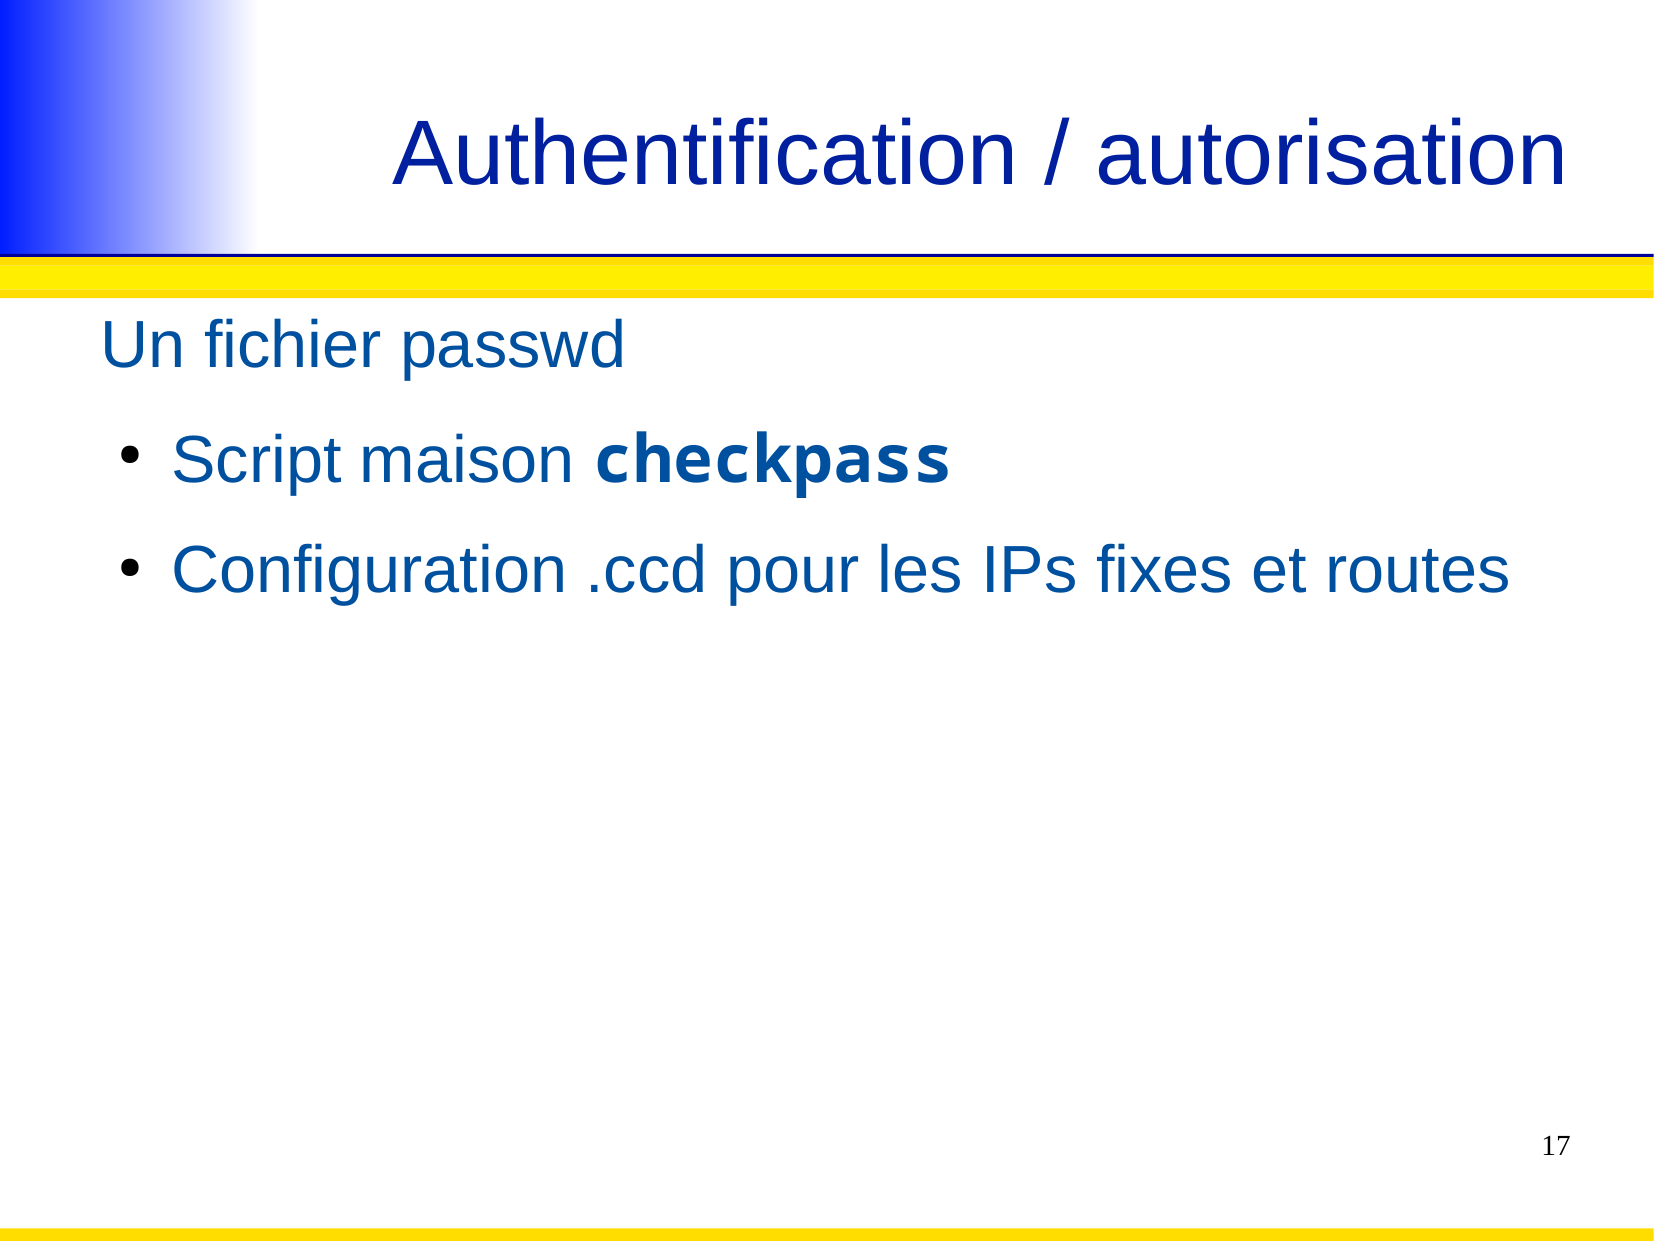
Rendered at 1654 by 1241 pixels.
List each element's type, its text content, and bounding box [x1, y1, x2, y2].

list Un fichier passwd Script maison checkpass Configuration .ccd pour les IPs fixes et routes [82, 307, 1571, 1126]
title Authentification / autorisation [372, 49, 1571, 257]
